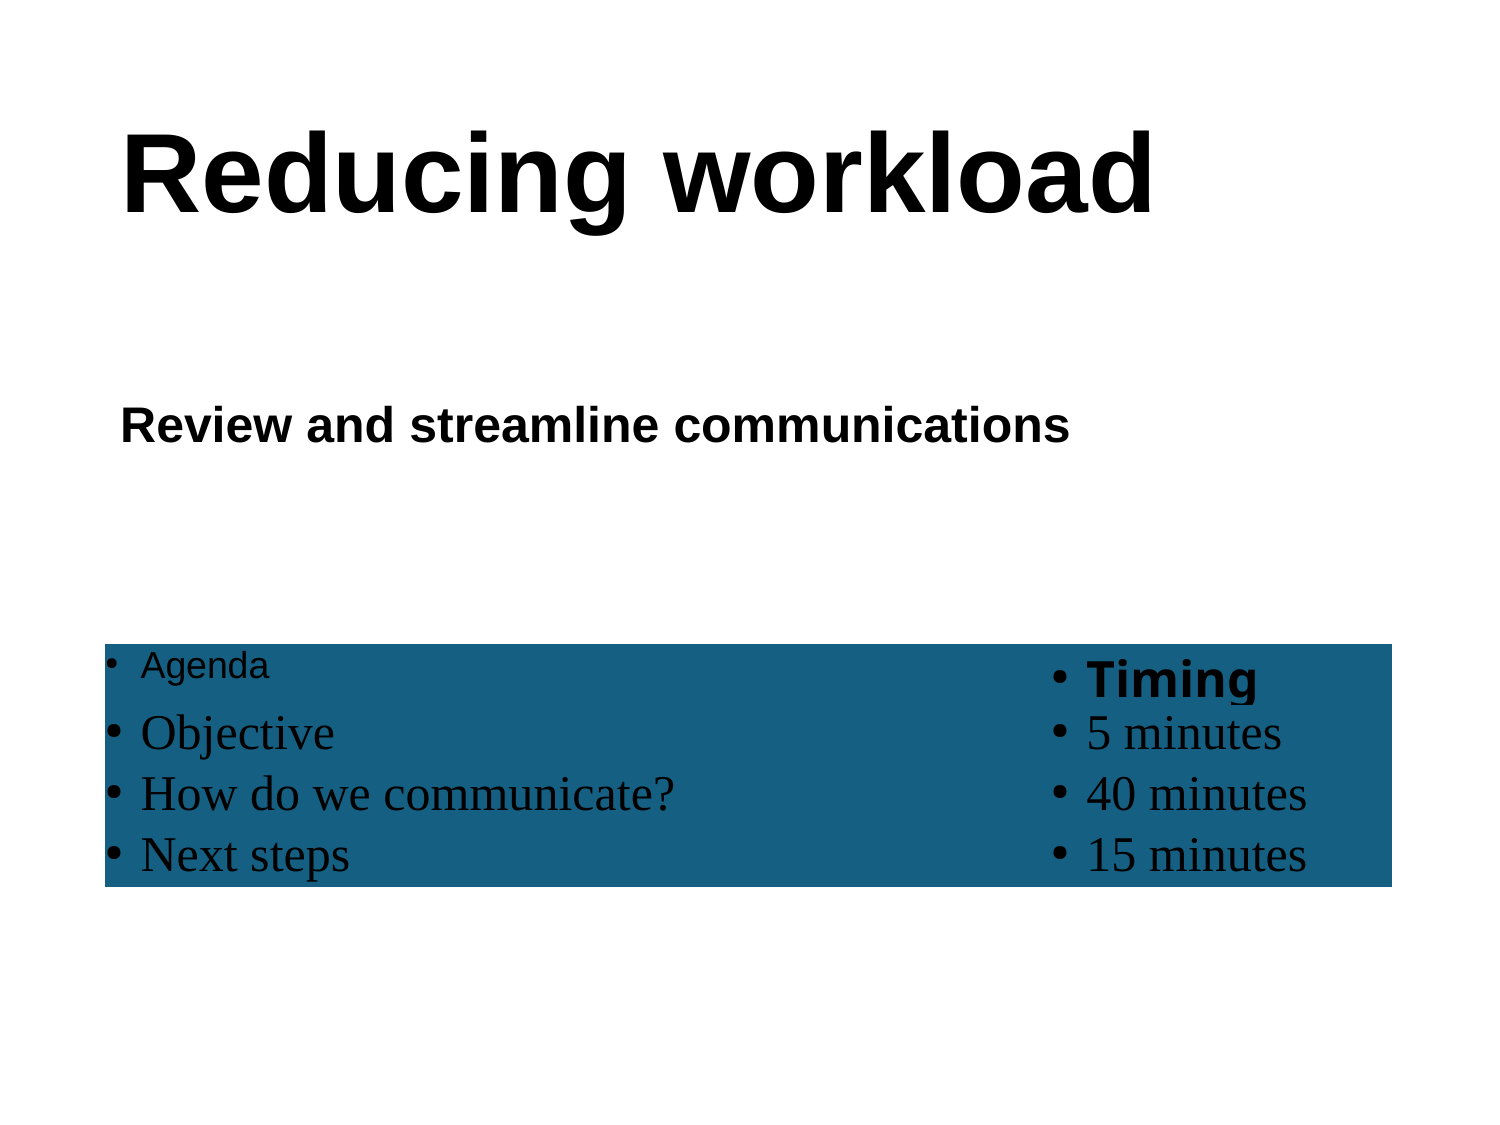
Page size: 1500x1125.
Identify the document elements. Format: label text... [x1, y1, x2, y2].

table_cell Objective [105, 705, 1051, 766]
table_header Agenda [105, 644, 1051, 705]
table_cell Next steps [105, 827, 1051, 887]
table_cell 15 minutes [1051, 827, 1392, 887]
title Reducing workload [105, 64, 1381, 271]
table_cell How do we communicate? [105, 766, 1051, 827]
table_header Timing [1051, 644, 1392, 705]
table_cell 5 minutes [1051, 705, 1392, 766]
text_box Review and streamline communications [105, 385, 1346, 461]
table_cell 40 minutes [1051, 766, 1392, 827]
table_header Timing [1237, 675, 1248, 692]
